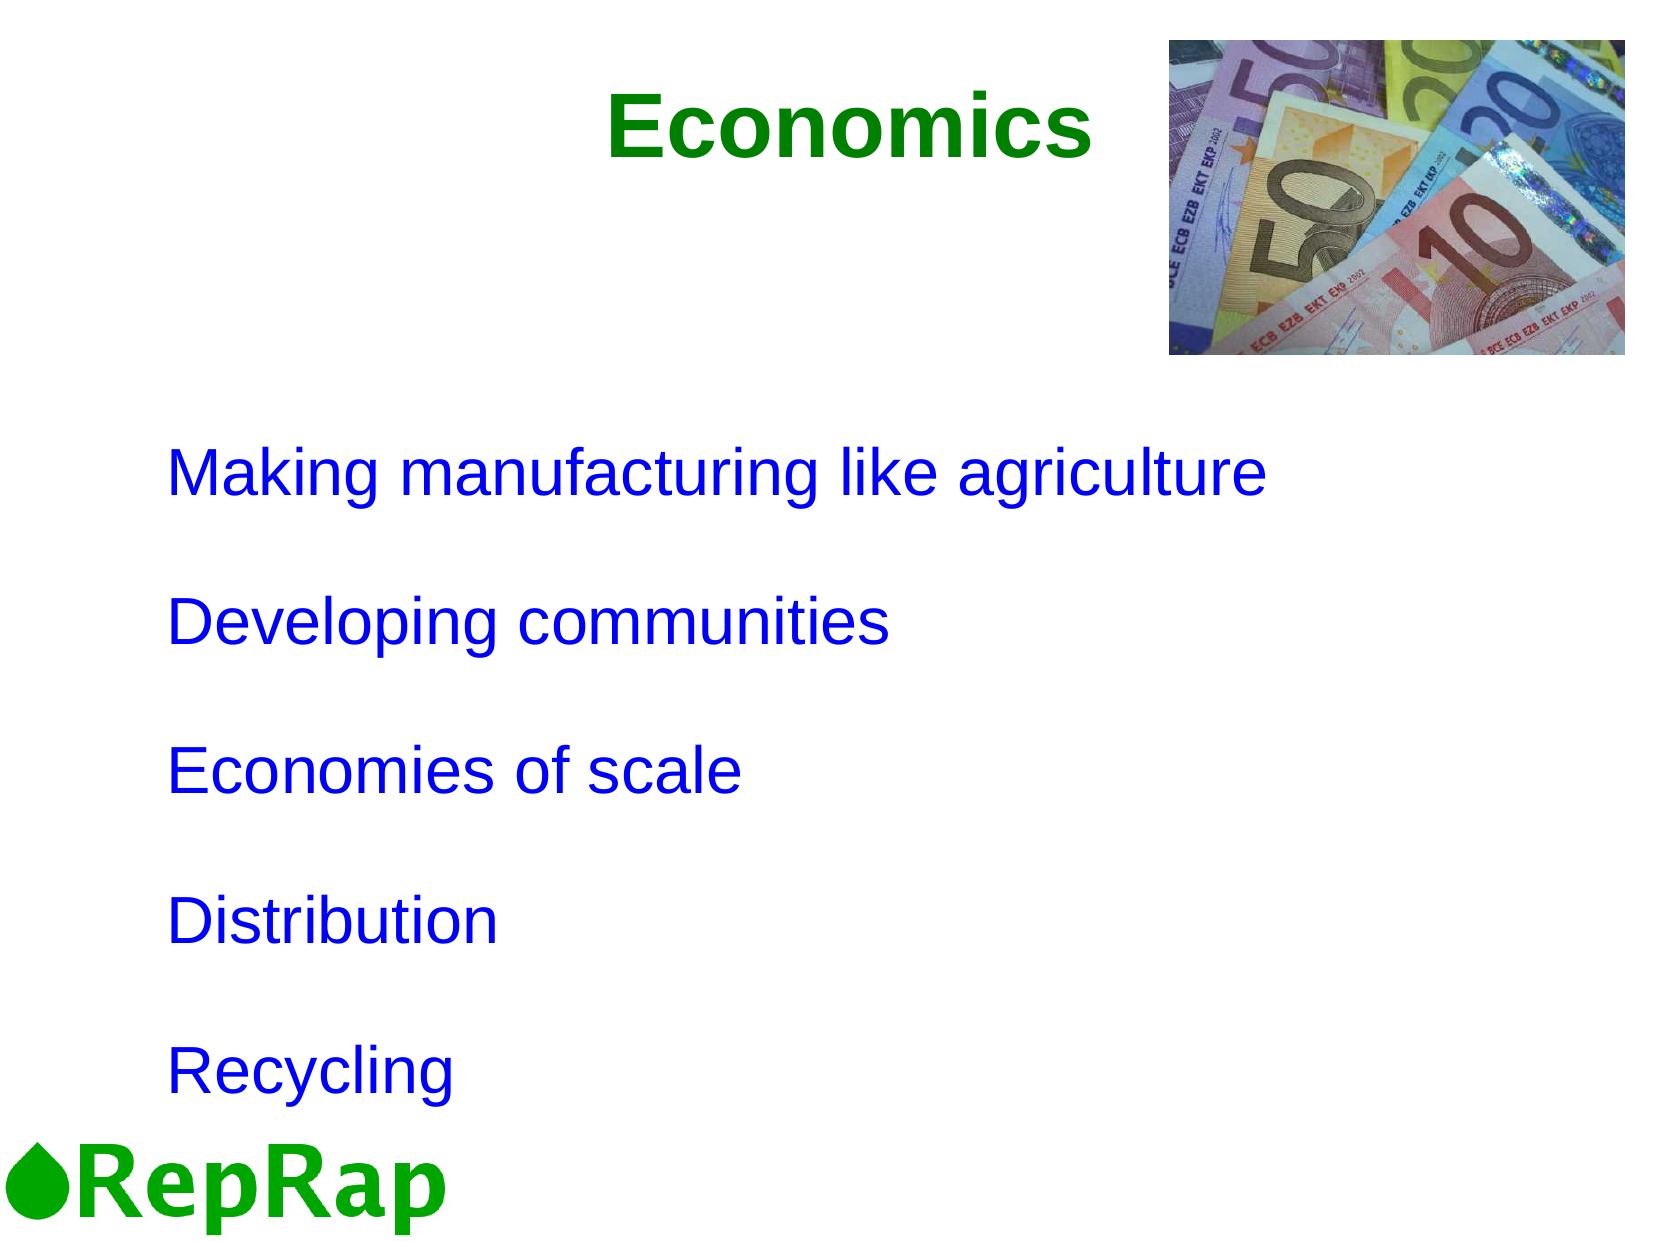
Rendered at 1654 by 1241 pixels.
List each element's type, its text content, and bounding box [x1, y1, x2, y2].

picture [1169, 40, 1625, 355]
text_box Making manufacturing like agriculture Developing communities Economies of scale Distribution Recycling [147, 359, 1329, 1108]
picture [0, 1138, 451, 1241]
title Economics [106, 59, 1169, 296]
